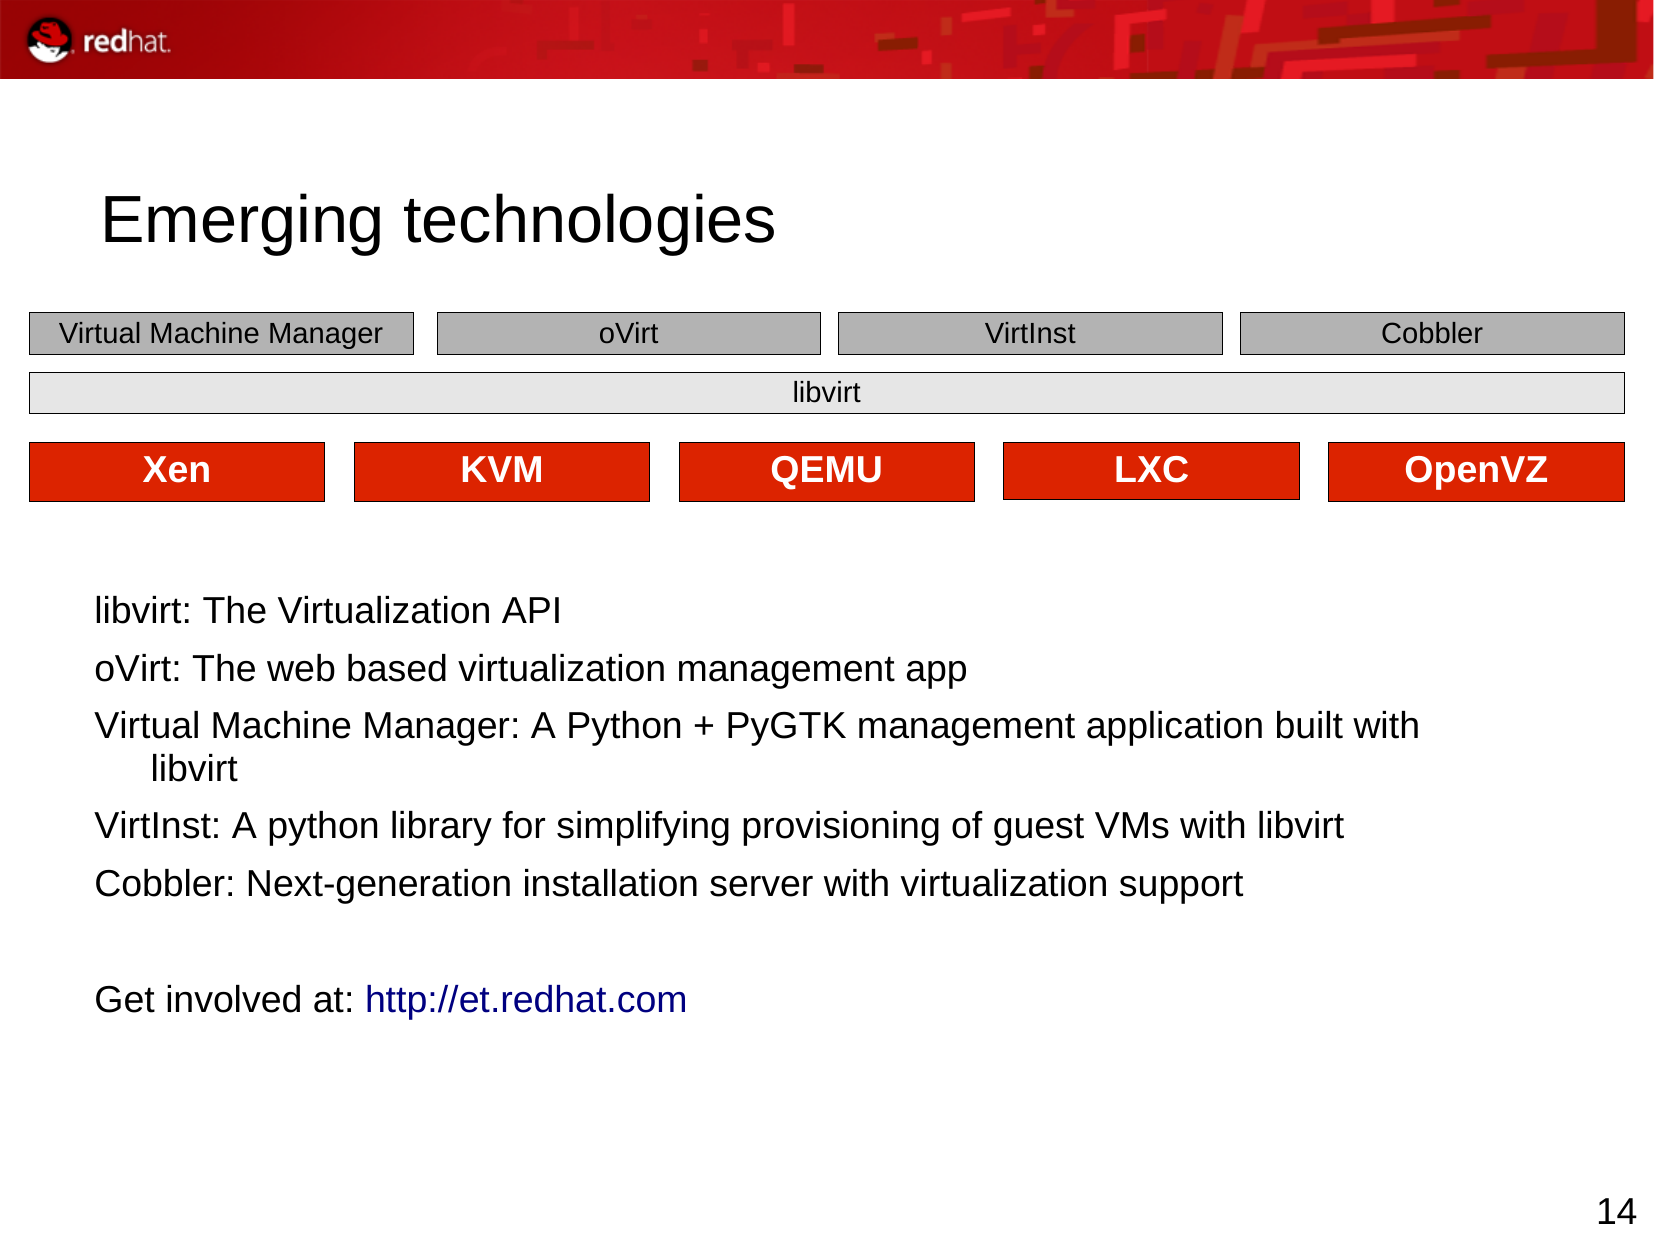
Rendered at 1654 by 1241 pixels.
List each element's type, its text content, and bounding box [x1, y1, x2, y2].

text_box Cobbler [1240, 312, 1625, 355]
text_box oVirt [437, 312, 821, 355]
text_box Virtual Machine Manager [29, 312, 414, 355]
title Emerging technologies [100, 171, 1506, 267]
text_box OpenVZ [1328, 442, 1625, 502]
text_box KVM [354, 442, 650, 502]
picture [0, 0, 1654, 79]
text_box Xen [29, 442, 325, 502]
text_box QEMU [679, 442, 975, 502]
text_box VirtInst [838, 312, 1223, 355]
text_box LXC [1003, 442, 1300, 500]
list libvirt: The Virtualization API oVirt: The web based virtualization management app Virtual Machine Manager: A Python + PyGTK management application built with libvirt VirtInst: A python library for simplifying provisioning of guest VMs with libvirt Cobbler: Next-generation installation server with virtualization support Get involved at: http://et.redhat.com [94, 531, 1500, 1159]
text_box libvirt [29, 372, 1625, 414]
